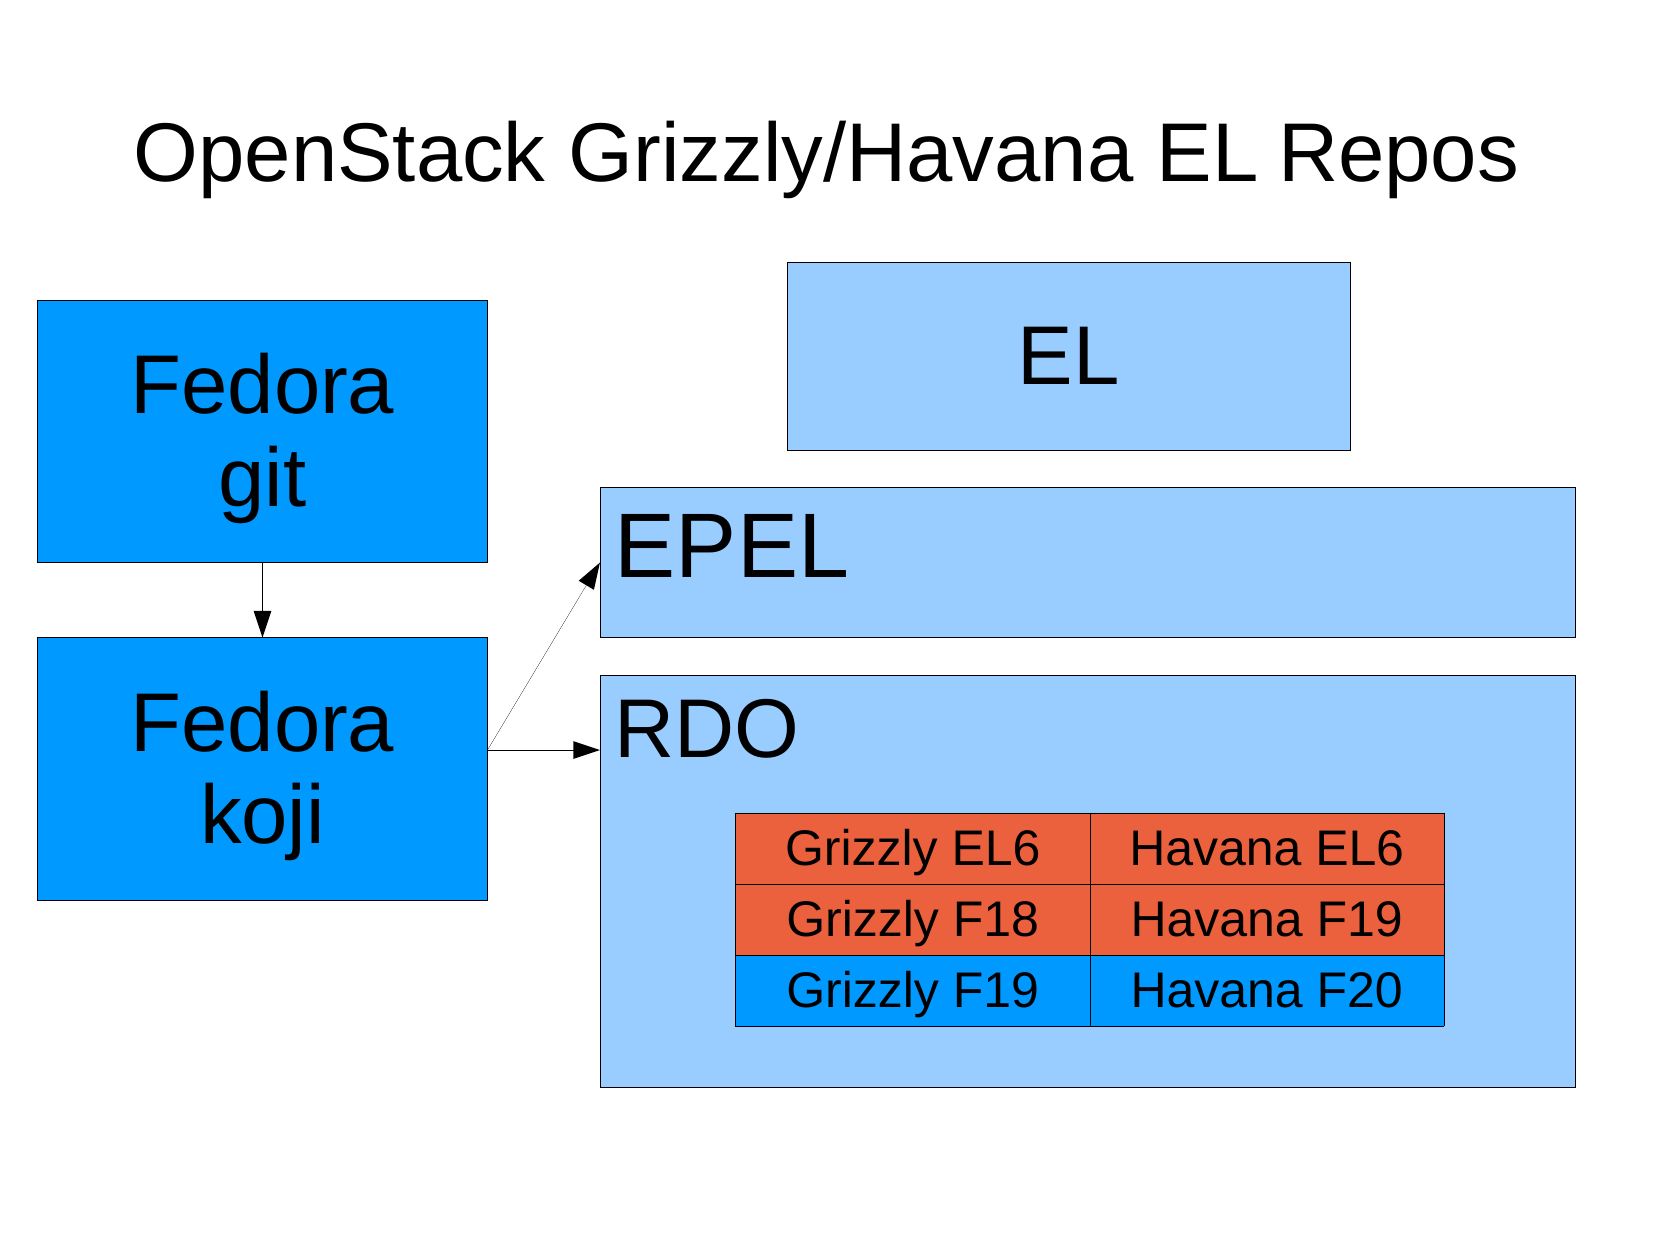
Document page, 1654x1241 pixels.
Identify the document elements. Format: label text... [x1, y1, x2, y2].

table_cell Grizzly F19 [736, 956, 1090, 1026]
table_header Havana EL6 [1091, 814, 1444, 884]
table_cell Havana F20 [1091, 956, 1444, 1026]
table_cell Grizzly F18 [736, 885, 1090, 955]
text_box RDO [600, 675, 1576, 1088]
text_box EPEL [600, 487, 1576, 638]
table_header Grizzly EL6 [736, 814, 1090, 884]
text_box EL [787, 262, 1351, 451]
title OpenStack Grizzly/Havana EL Repos [82, 49, 1571, 257]
text_box Fedora git [37, 300, 488, 563]
text_box Fedora koji [37, 637, 488, 901]
table_cell Havana F19 [1091, 885, 1444, 955]
